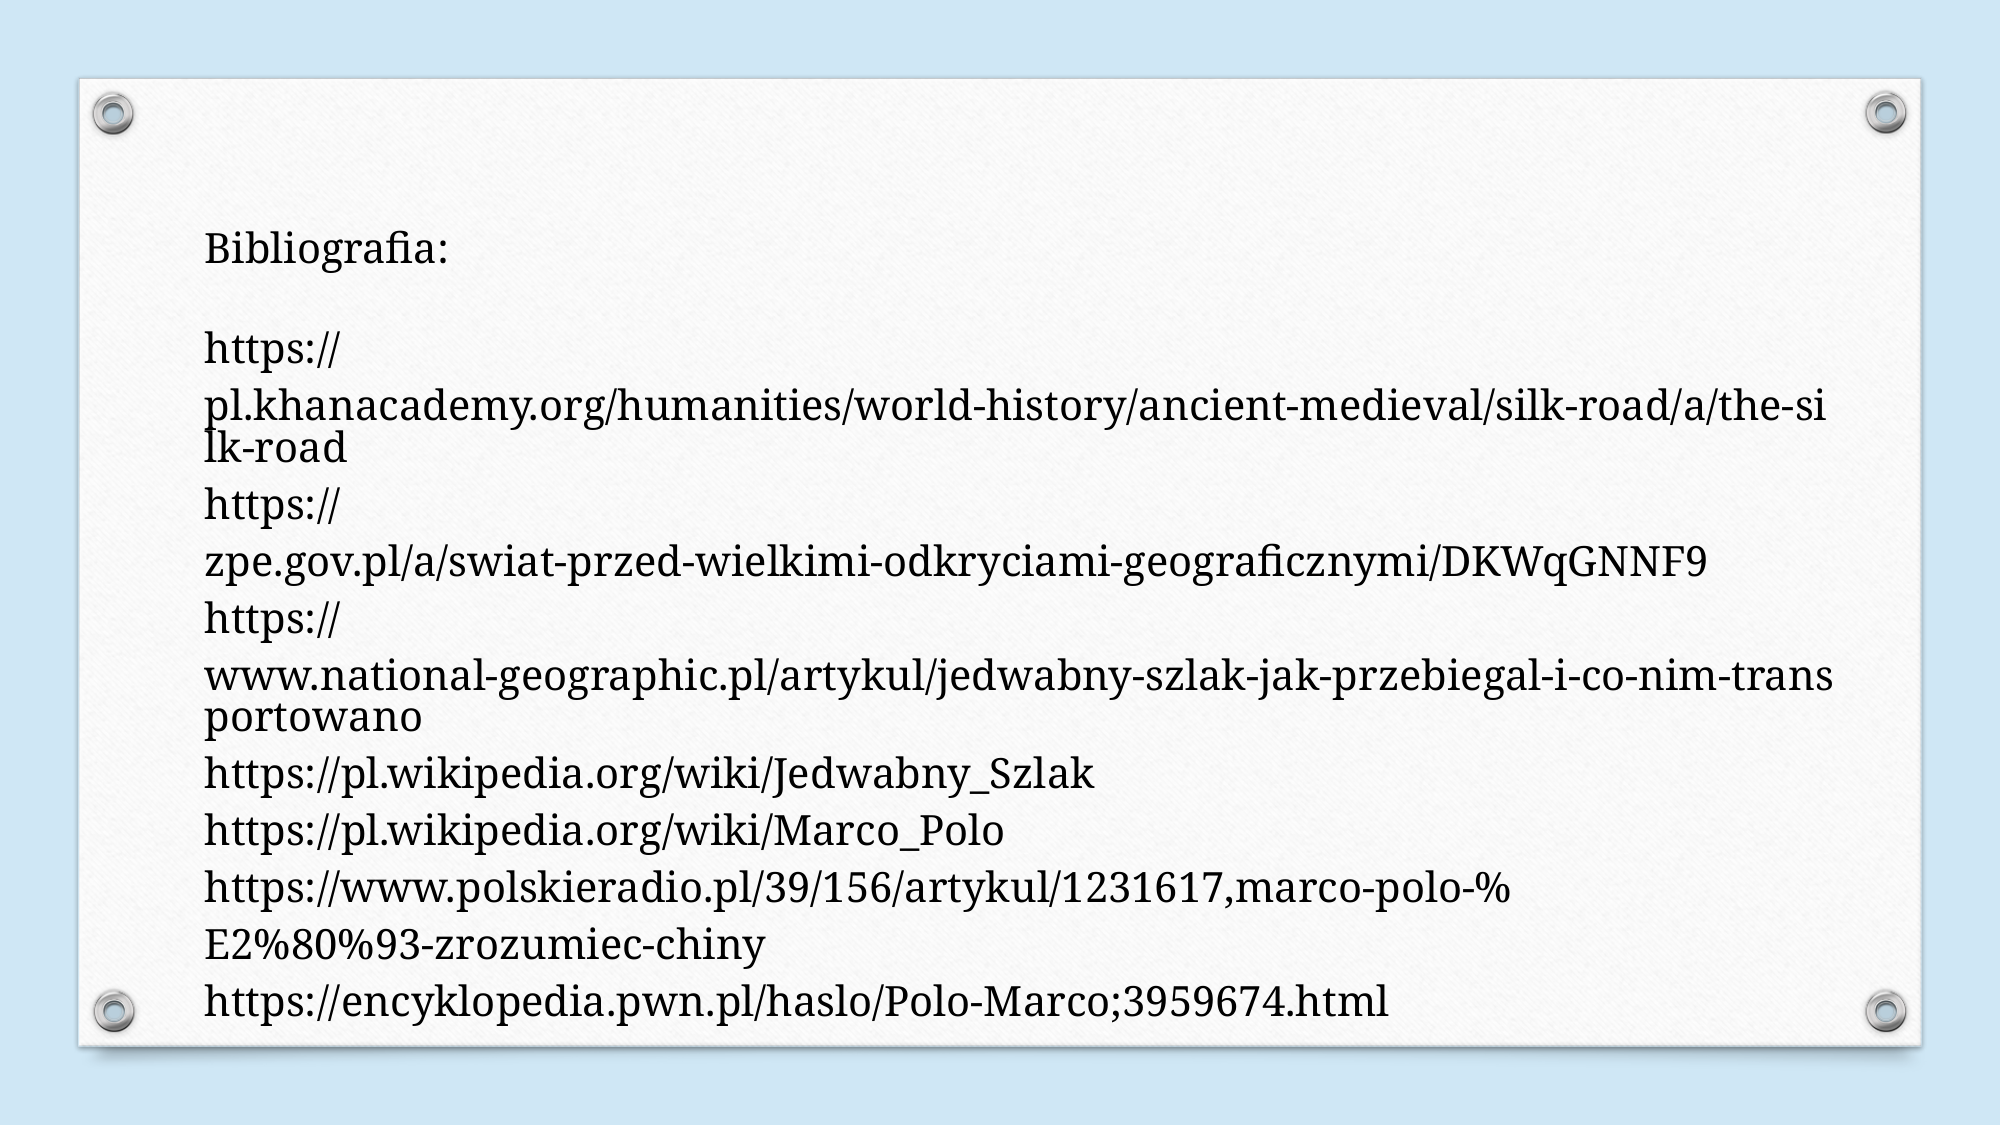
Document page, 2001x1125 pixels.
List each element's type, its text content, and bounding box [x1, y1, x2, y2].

picture [0, 0, 2000, 1125]
text_box Bibliografia: https://pl.khanacademy.org/humanities/world-history/ancient-medieval/silk-road/a/the-silk-road https://zpe.gov.pl/a/swiat-przed-wielkimi-odkryciami-geograficznymi/DKWqGNNF9 https://www.national-geographic.pl/artykul/jedwabny-szlak-jak-przebiegal-i-co-nim-transportowano https://pl.wikipedia.org/wiki/Jedwabny_Szlak https://pl.wikipedia.org/wiki/Marco_Polo https://www.polskieradio.pl/39/156/artykul/1231617,marco-polo-%E2%80%93-zrozumiec-chiny https://encyklopedia.pwn.pl/haslo/Polo-Marco;3959674.html [189, 214, 1853, 1092]
